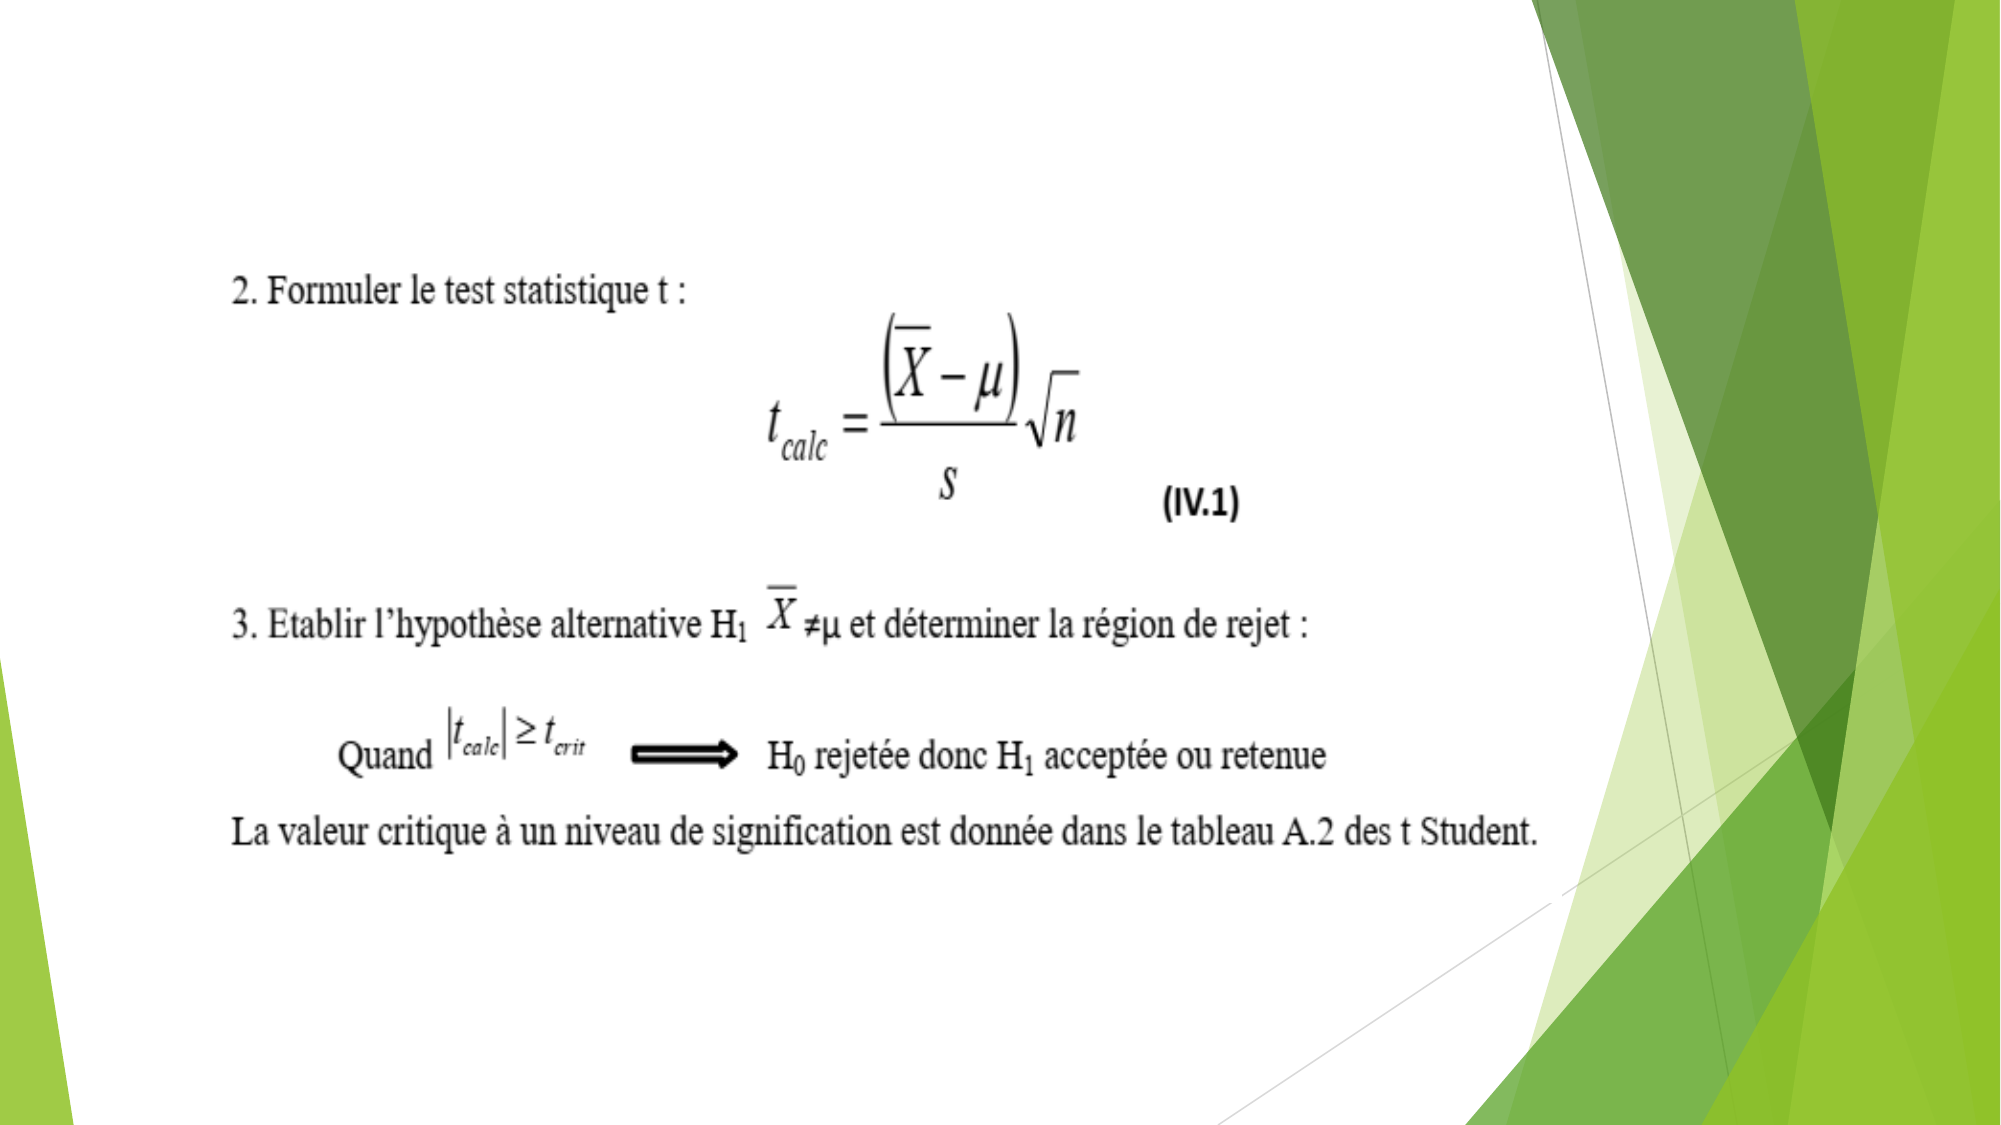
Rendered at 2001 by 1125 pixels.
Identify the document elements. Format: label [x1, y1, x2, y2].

picture [213, 249, 1562, 903]
